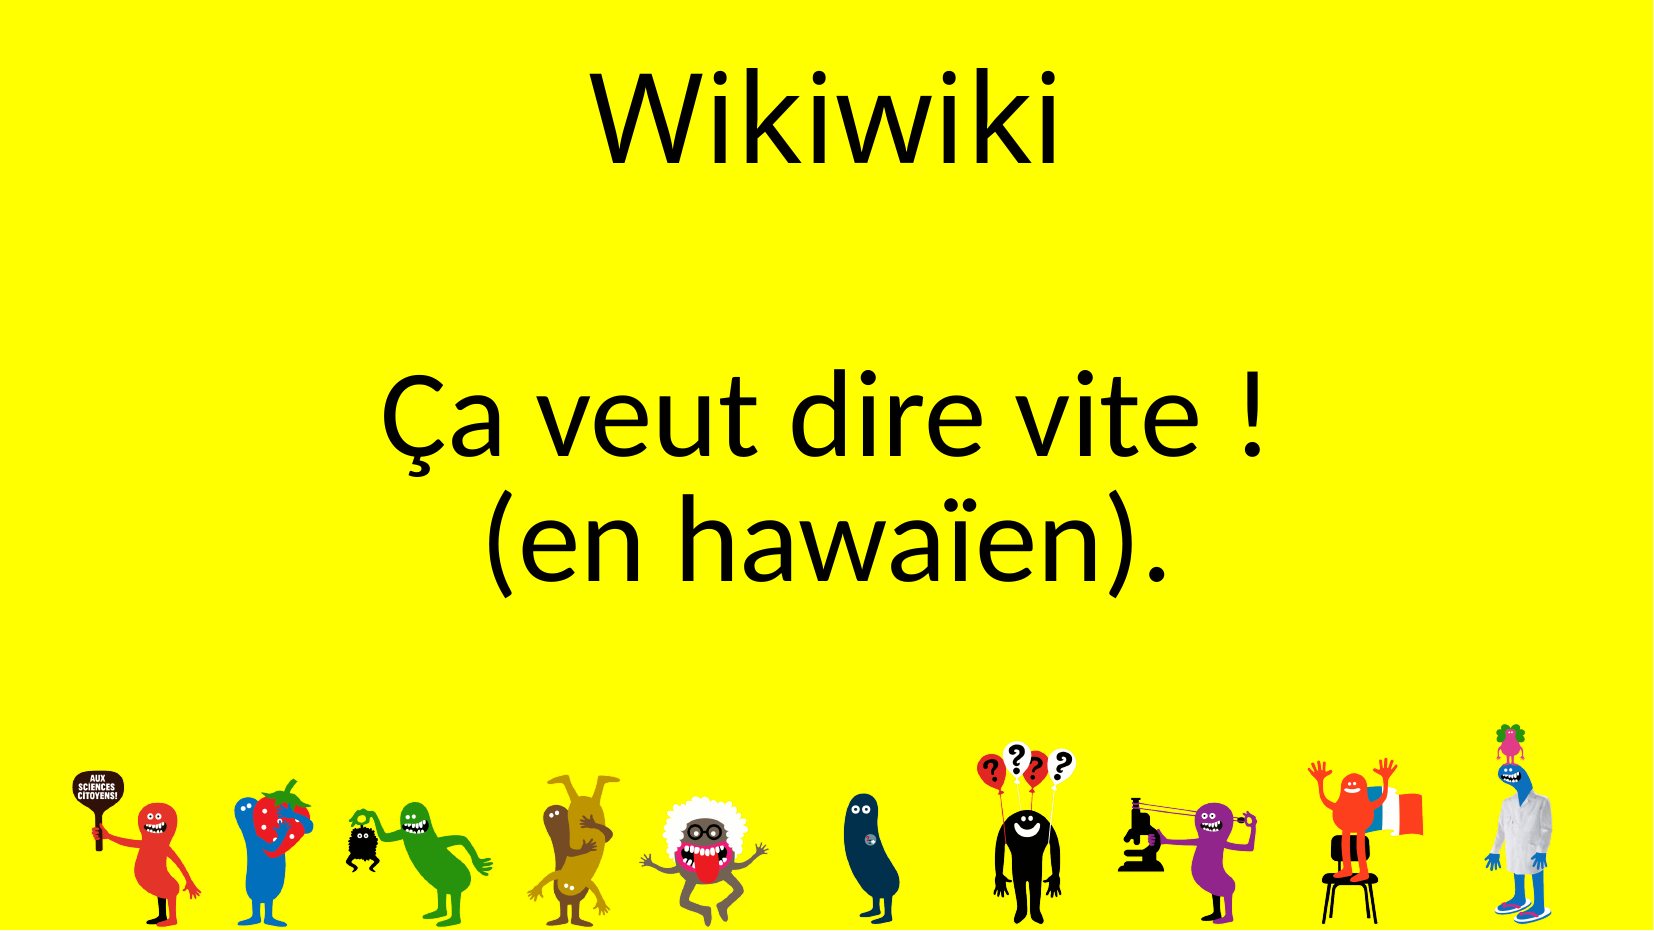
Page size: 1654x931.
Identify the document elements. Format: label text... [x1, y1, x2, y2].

picture [807, 721, 1589, 931]
title Wikiwiki [82, 28, 1571, 201]
subtitle Ça veut dire vite ! (en hawaïen). [82, 217, 1571, 758]
picture [64, 765, 778, 931]
